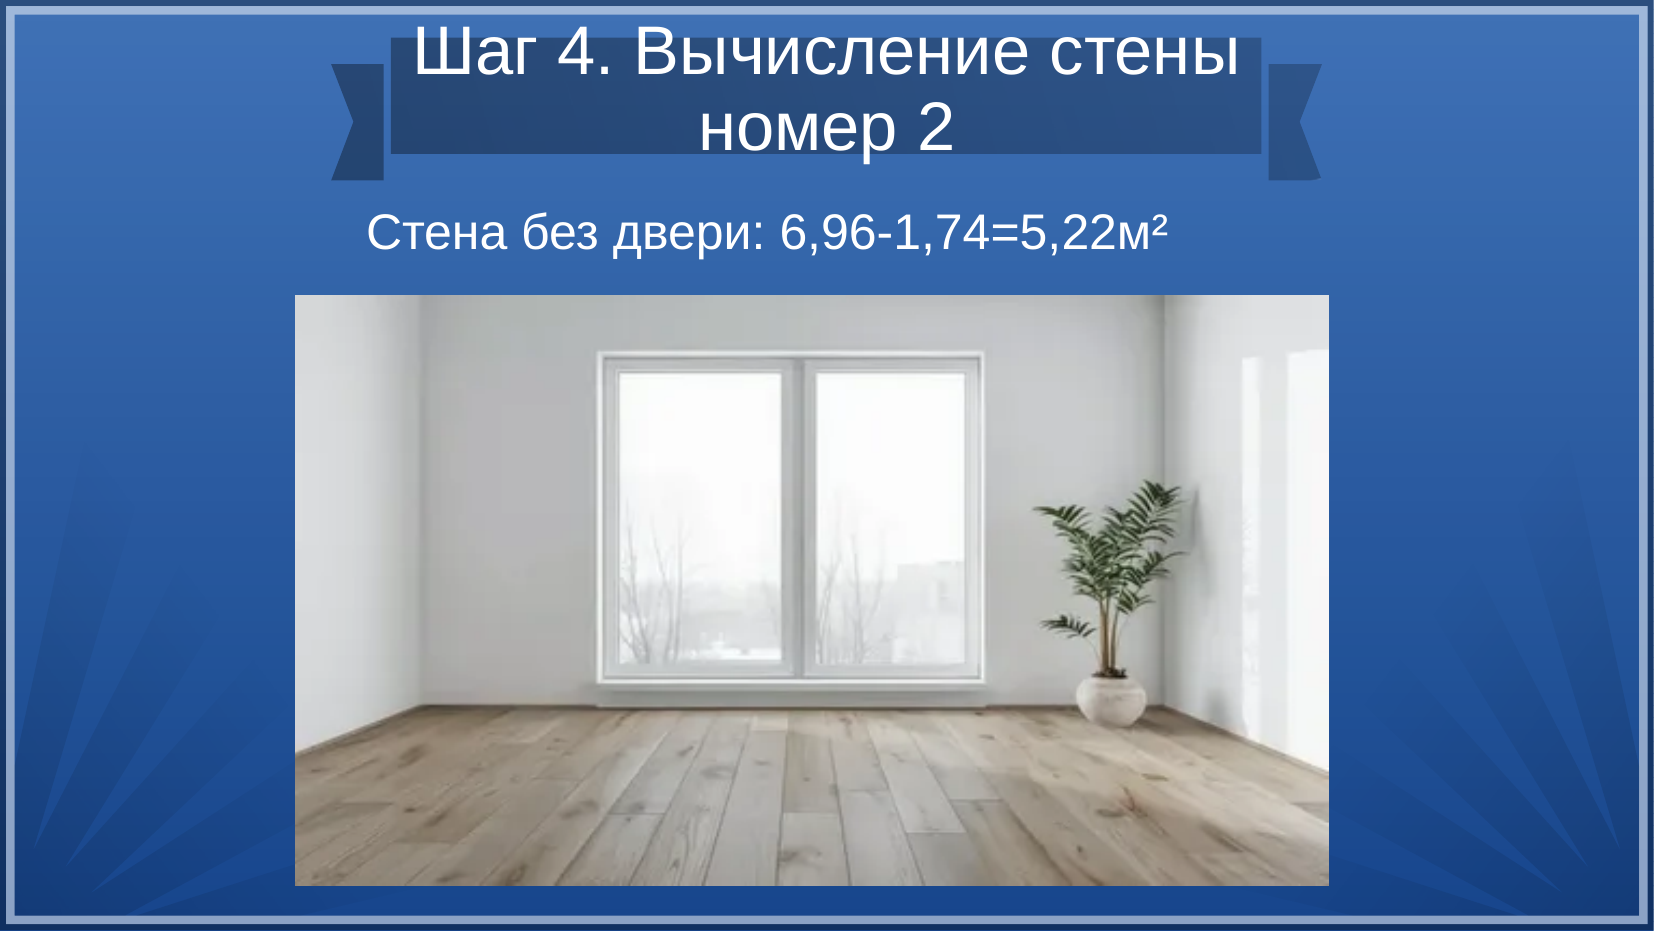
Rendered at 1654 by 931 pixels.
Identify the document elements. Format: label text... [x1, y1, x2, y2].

picture [295, 295, 1329, 886]
title Шаг 4. Вычисление стены номер 2 [383, 11, 1270, 166]
list Стена без двери: 6,96-1,74=5,22м² [295, 203, 1211, 266]
